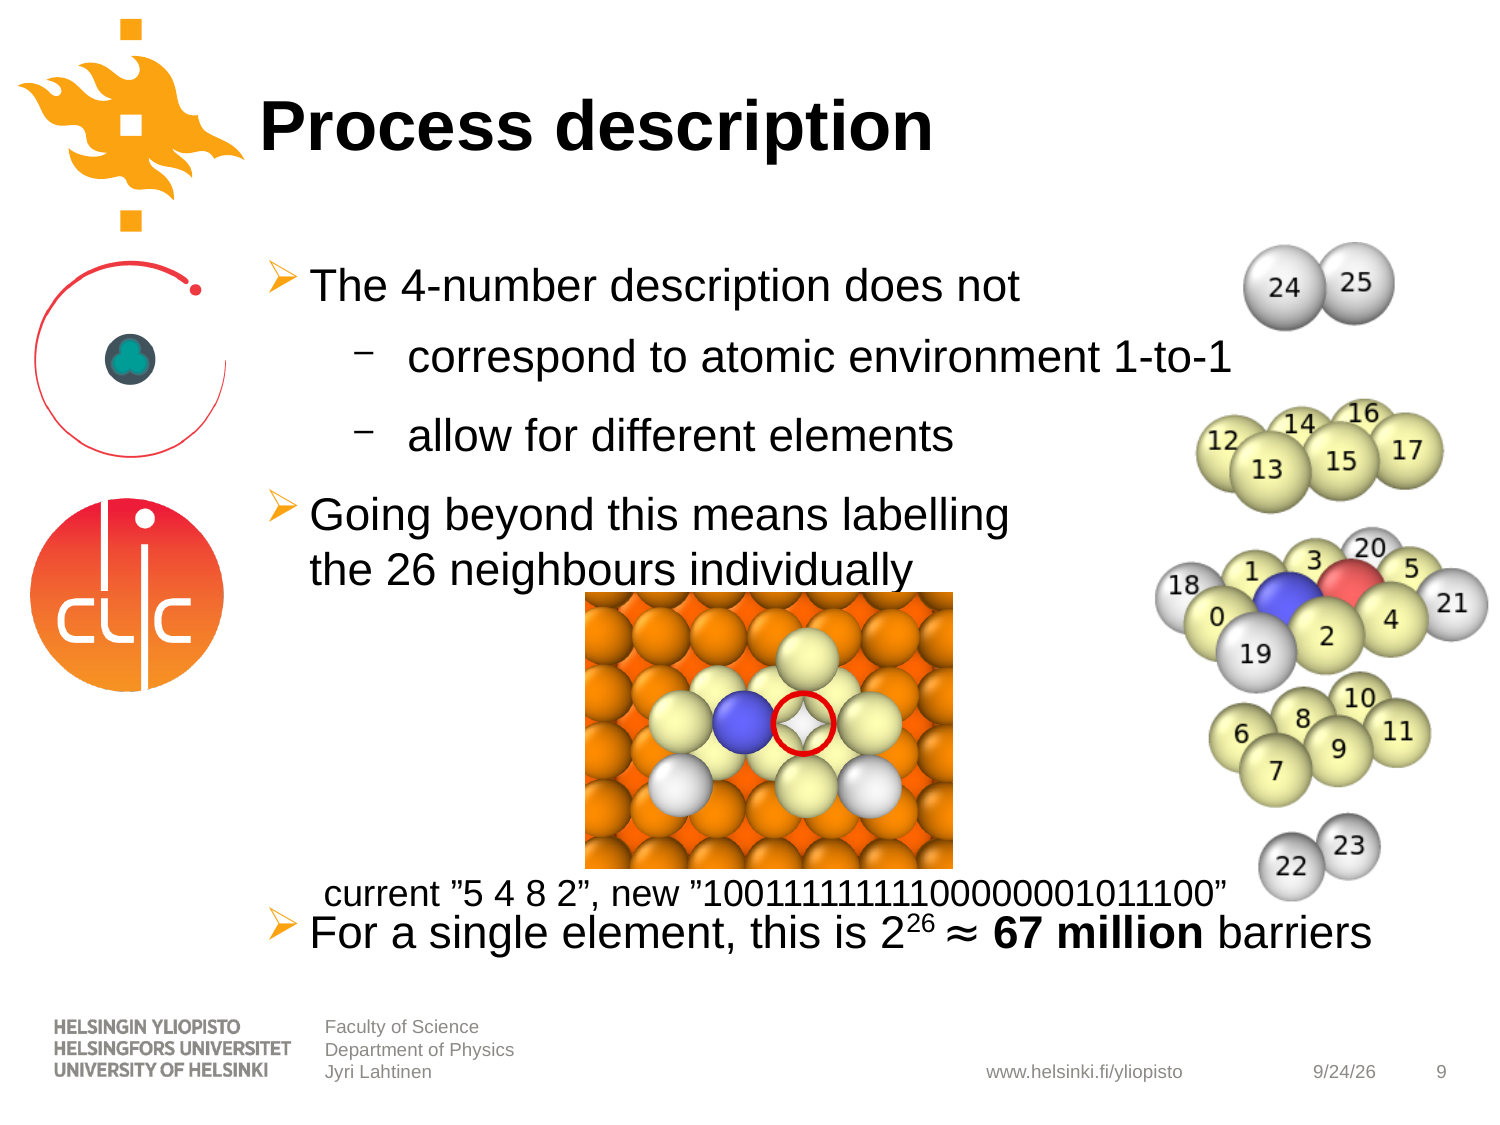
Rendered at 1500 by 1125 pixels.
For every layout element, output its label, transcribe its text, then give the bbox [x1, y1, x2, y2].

slide_number 10/18/17 [1230, 1011, 1376, 1083]
picture [1127, 242, 1500, 903]
picture [53, 1017, 292, 1079]
text_box current ”5 4 8 2”, new ”10011111111100000001011100” [308, 865, 1270, 923]
footer Faculty of Science Department of Physics Jyri Lahtinen [324, 1011, 750, 1083]
picture [585, 592, 953, 865]
title Process description [259, 30, 1447, 214]
picture [0, 255, 272, 740]
list The 4-number description does not correspond to atomic environment 1-to-1 allow for different elements Going beyond this means labelling the 26 neighbours individually For a single element, this is 226 ≈ 67 million barriers [265, 255, 1447, 988]
slide_number <number> [1376, 1011, 1447, 1083]
